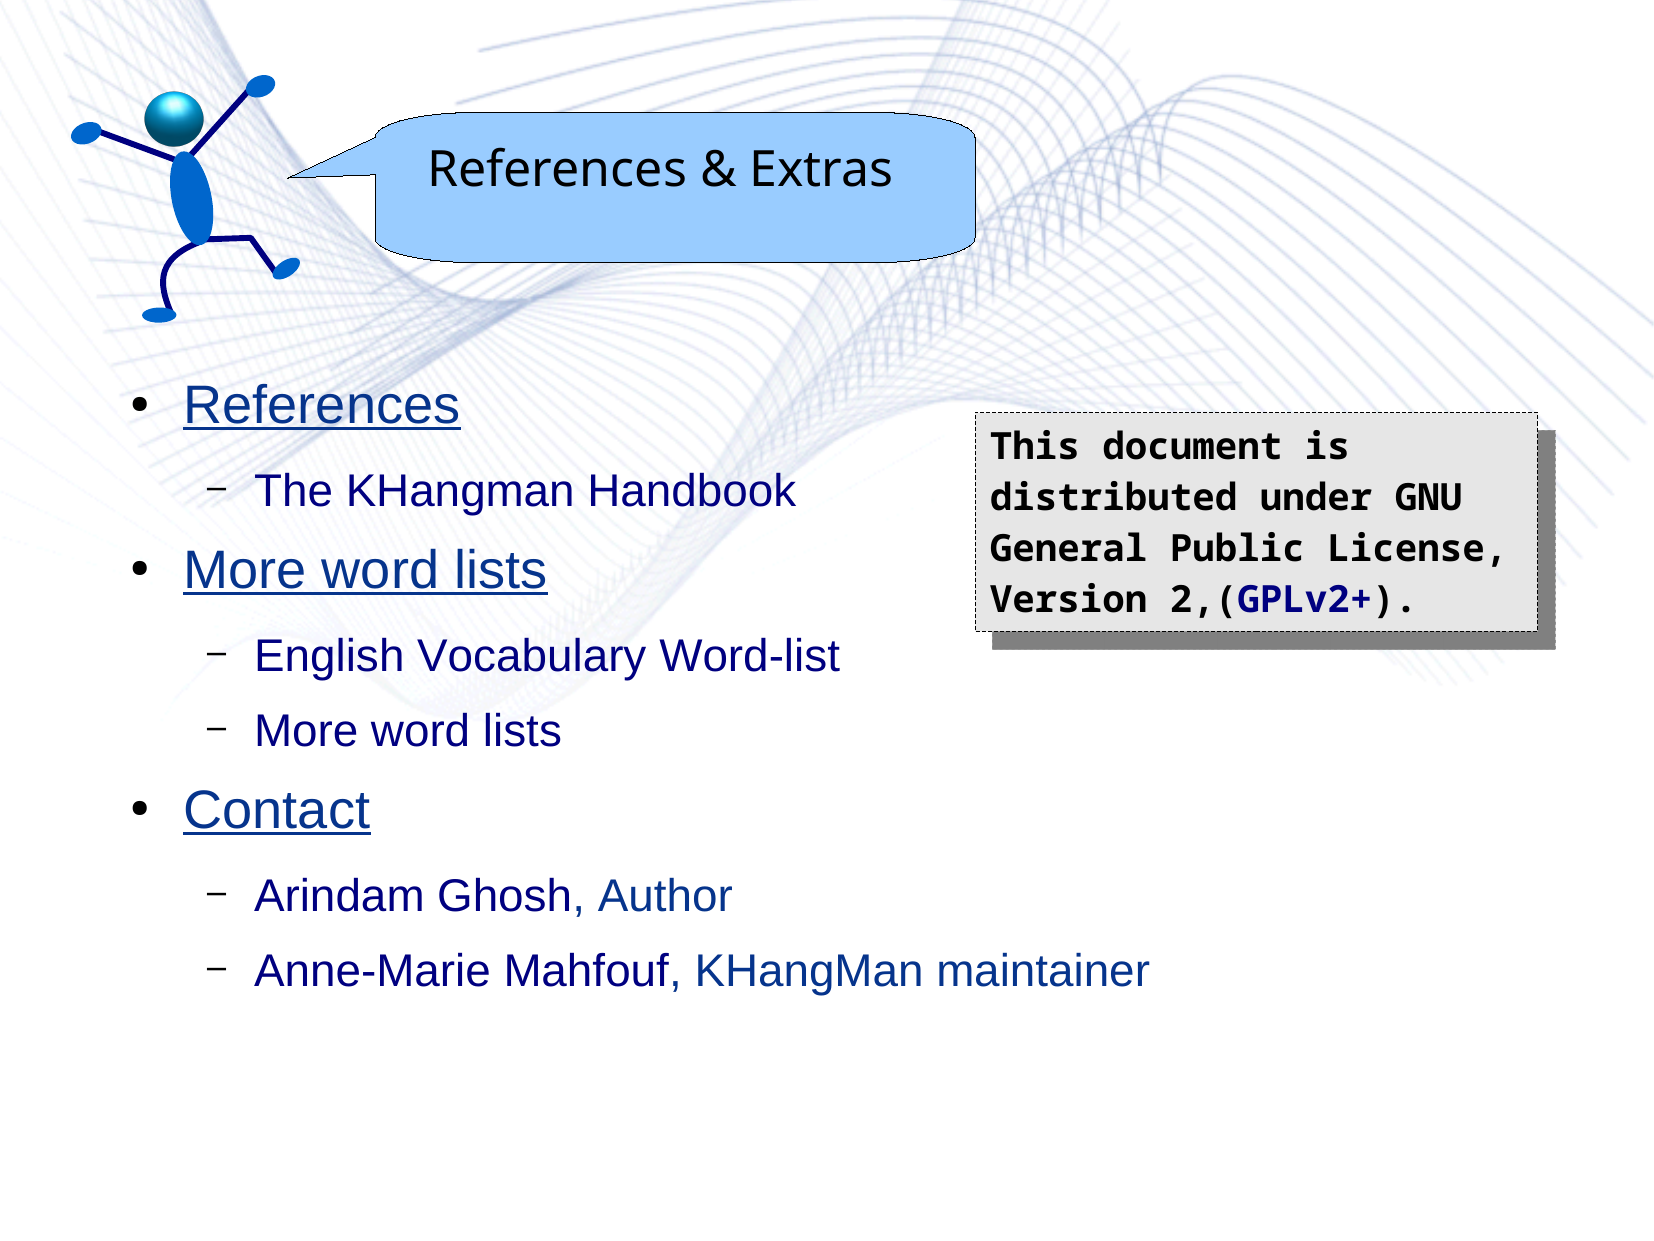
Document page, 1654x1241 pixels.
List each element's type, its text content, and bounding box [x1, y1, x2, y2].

list References The KHangman Handbook More word lists English Vocabulary Word-list More word lists Contact Arindam Ghosh, Author Anne-Marie Mahfouf, KHangMan maintainer [112, 375, 1576, 1128]
picture [0, 0, 1654, 1241]
text_box [170, 151, 214, 246]
text_box References & Extras [412, 125, 976, 263]
text_box [71, 122, 102, 145]
text_box This document is distributed under GNU General Public License, Version 2,(GPLv2+). [975, 412, 1538, 601]
text_box [287, 112, 962, 257]
text_box [272, 257, 300, 280]
text_box [245, 75, 276, 98]
text_box [142, 307, 177, 323]
